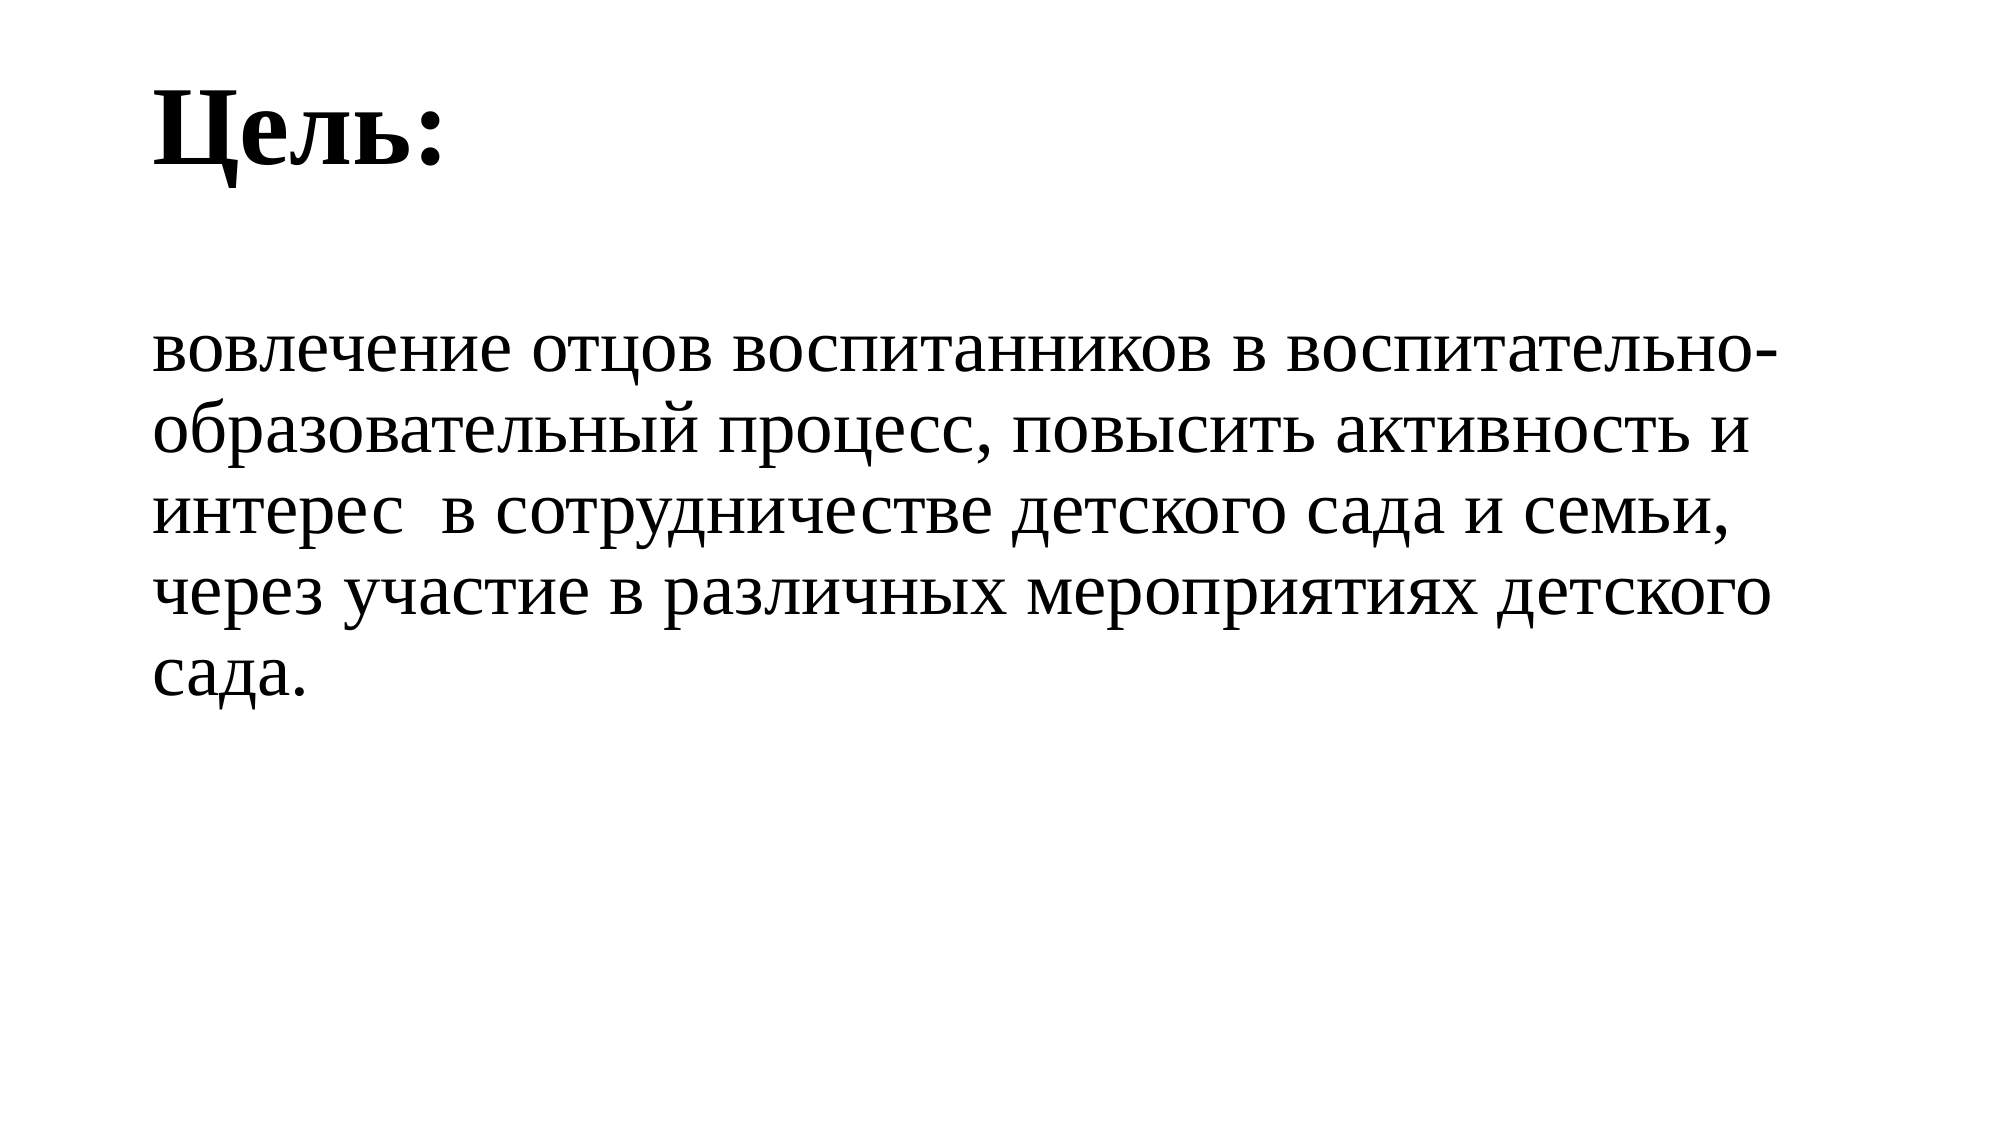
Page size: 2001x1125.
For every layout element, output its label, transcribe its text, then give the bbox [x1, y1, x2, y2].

title Цель: [137, 59, 1863, 278]
list вовлечение отцов воспитанников в воспитательно-образовательный процесс, повысить активность и интерес в сотрудничестве детского сада и семьи, через участие в различных мероприятиях детского сада. [137, 299, 1863, 1014]
